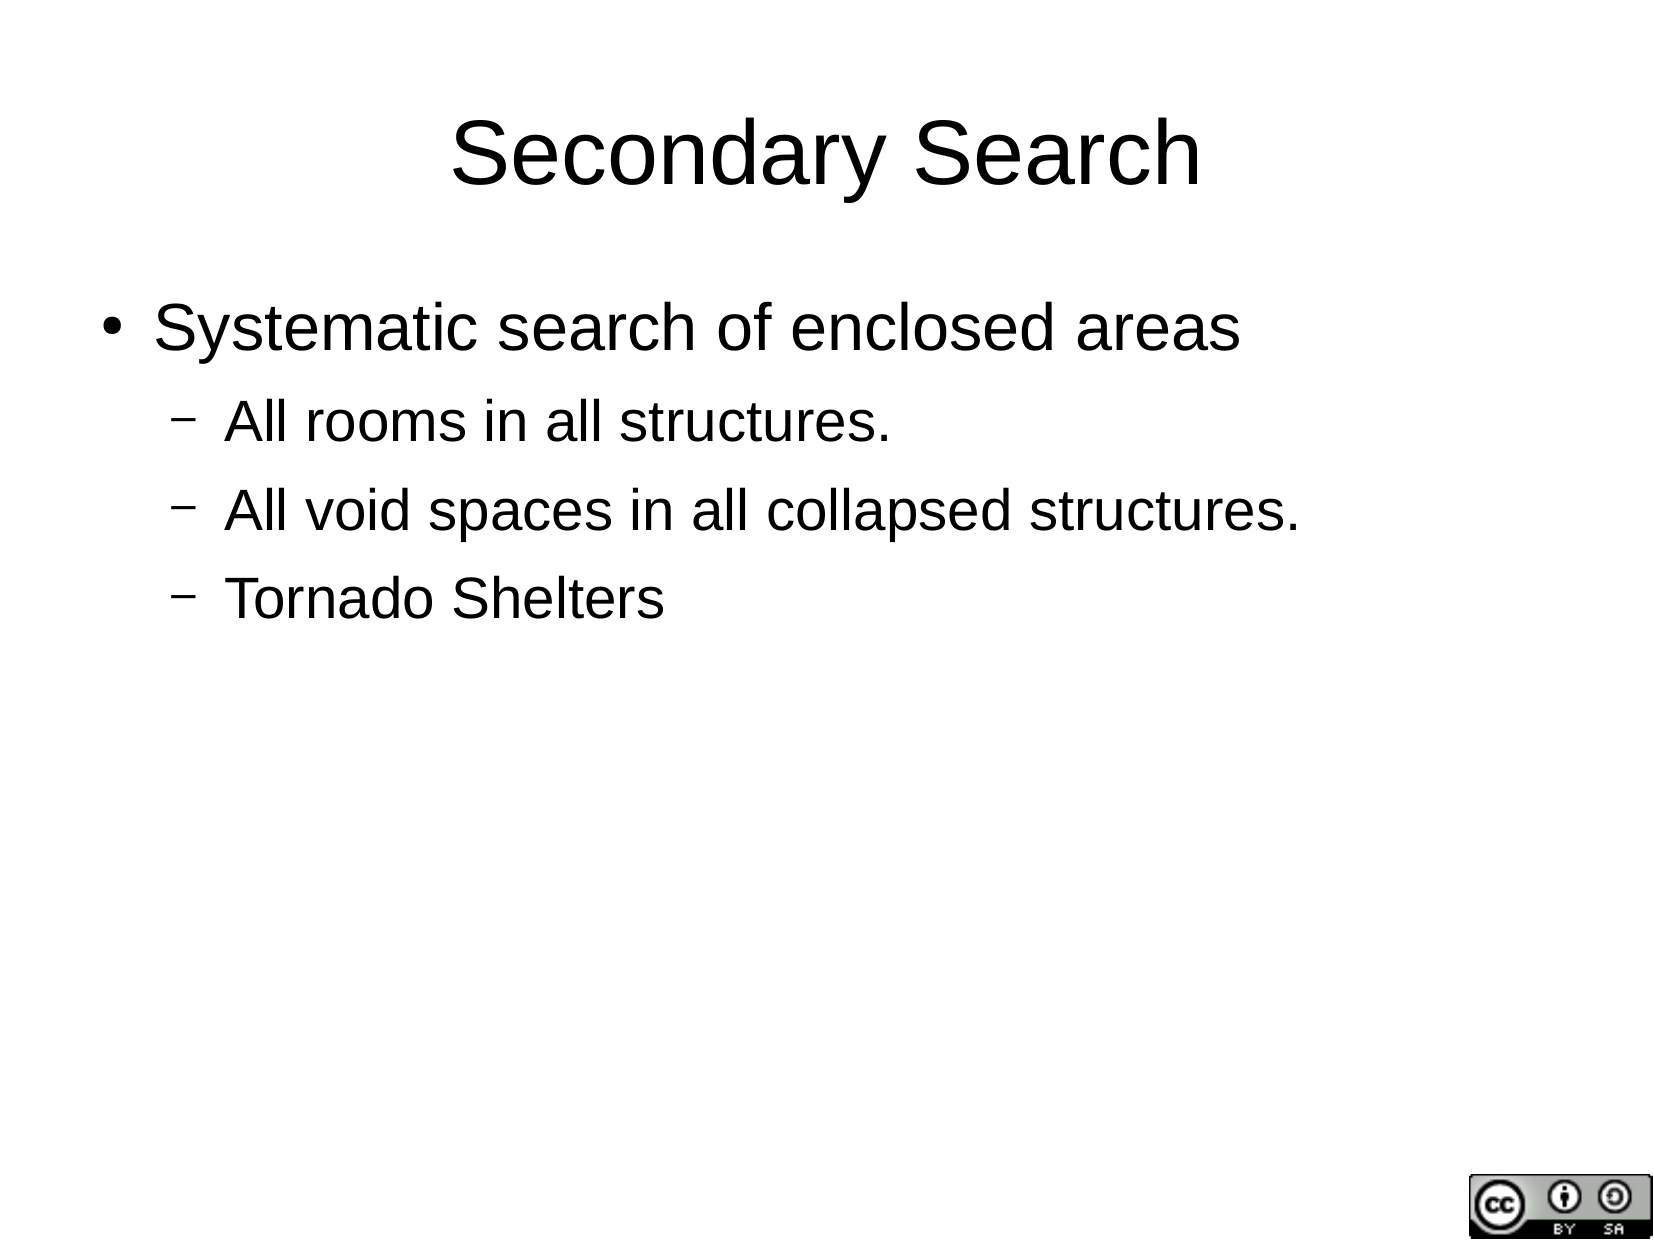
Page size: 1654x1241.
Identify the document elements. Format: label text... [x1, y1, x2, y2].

picture [1469, 1174, 1653, 1239]
list Systematic search of enclosed areas All rooms in all structures. All void spaces in all collapsed structures. Tornado Shelters [82, 290, 1571, 1010]
title Secondary Search [82, 49, 1571, 257]
